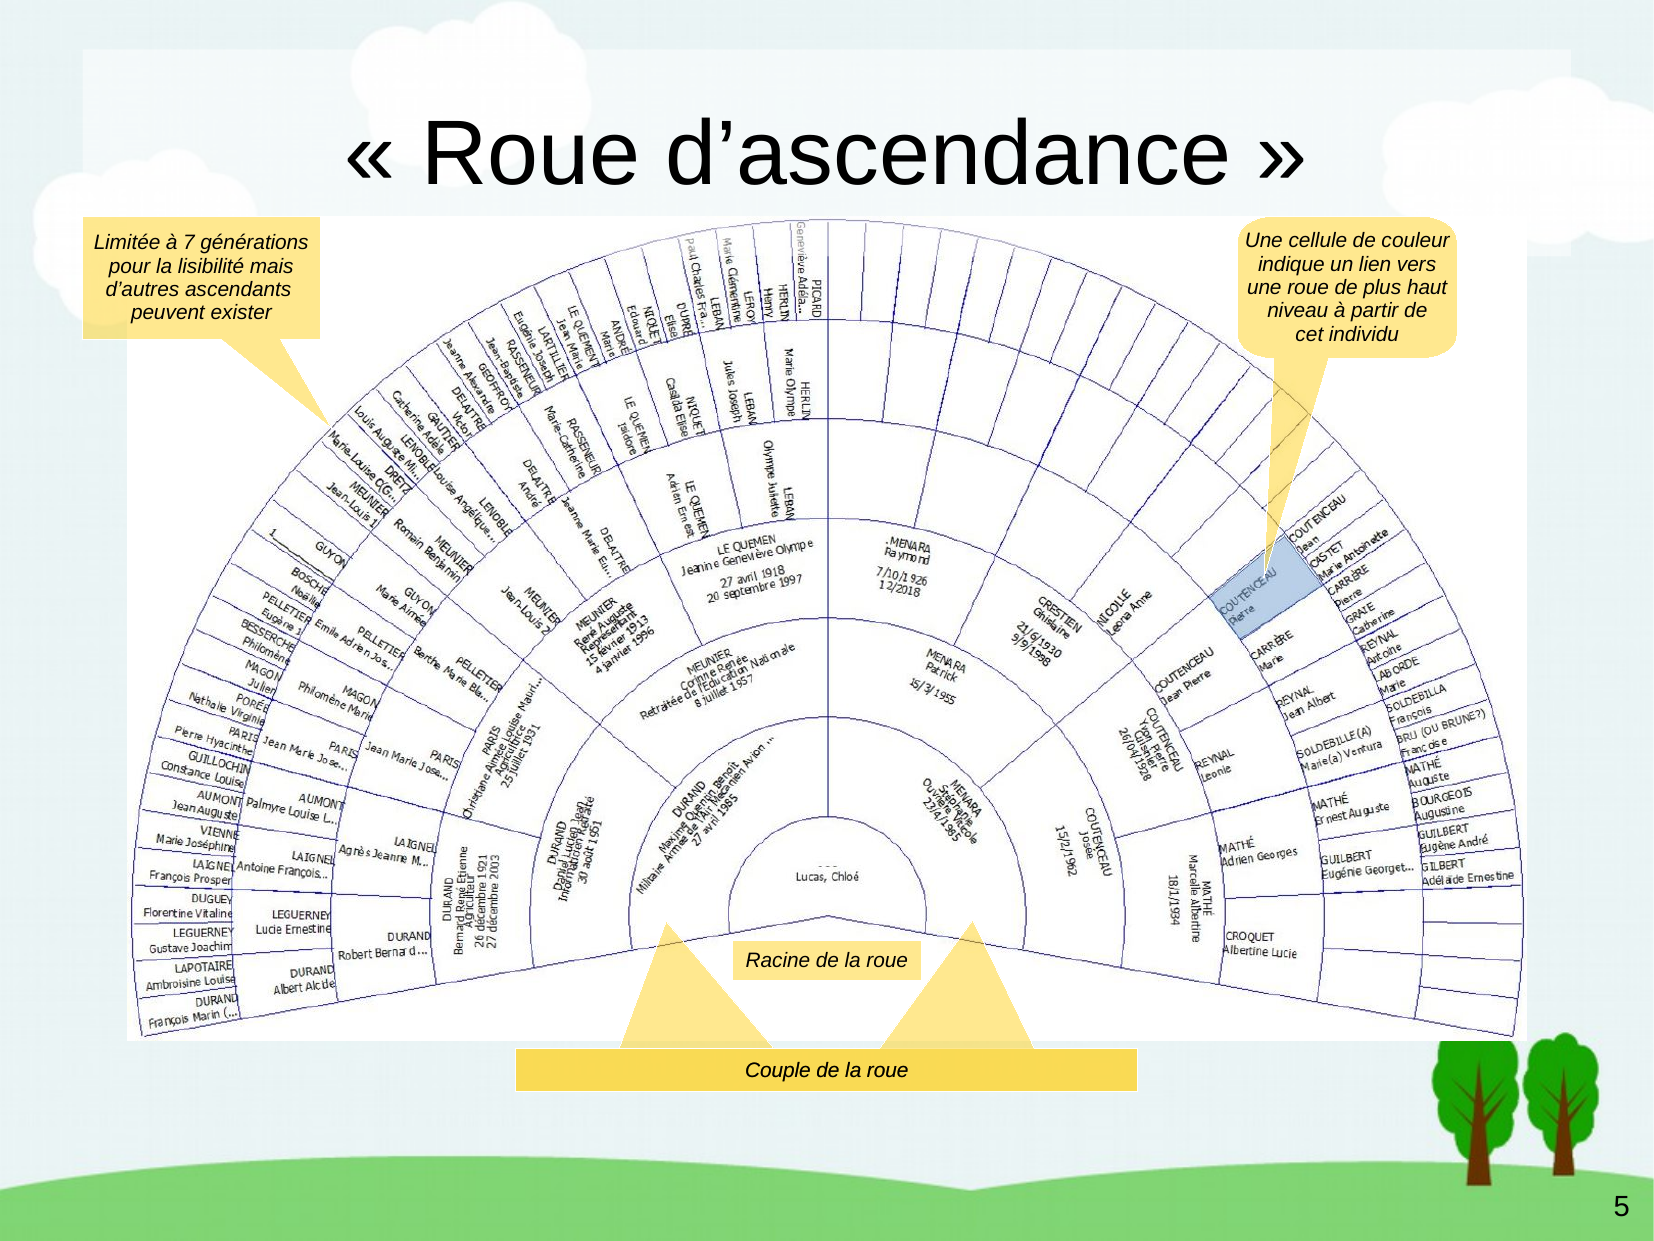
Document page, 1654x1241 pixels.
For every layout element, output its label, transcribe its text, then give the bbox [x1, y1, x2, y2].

text_box Couple de la roue [619, 921, 774, 1048]
text_box Couple de la roue [515, 919, 1138, 1092]
text_box Limitée à 7 générations pour la lisibilité mais d’autres ascendants peuvent exister [82, 216, 333, 429]
title « Roue d’ascendance » [82, 49, 1571, 257]
picture [0, 0, 1654, 1241]
text_box Racine de la roue [732, 940, 922, 981]
text_box Une cellule de couleur indique un lien vers une roue de plus haut niveau à partir de cet individu [1237, 216, 1458, 578]
